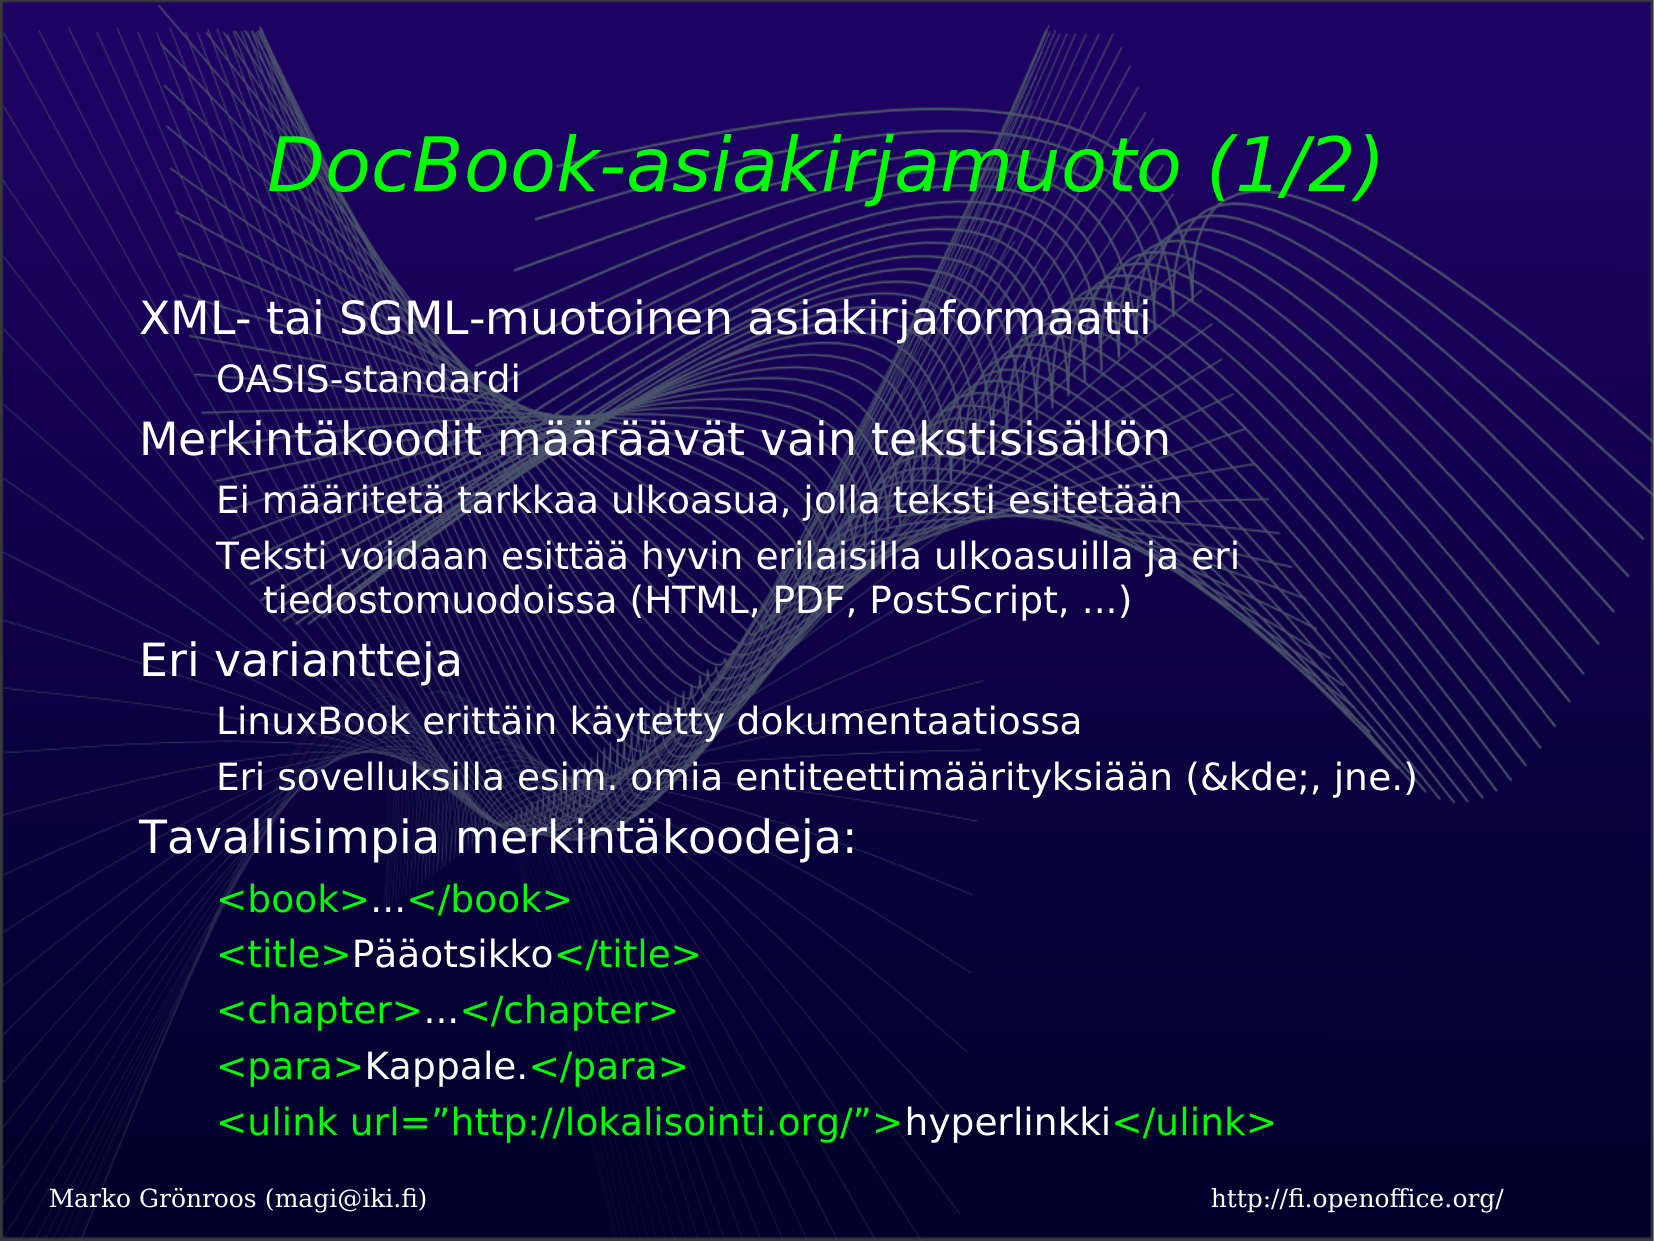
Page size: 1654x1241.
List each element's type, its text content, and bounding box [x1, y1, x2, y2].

picture [0, 0, 1654, 1241]
title DocBook-asiakirjamuoto (1/2) [121, 61, 1534, 269]
list XML- tai SGML-muotoinen asiakirjaformaatti OASIS-standardi Merkintäkoodit määräävät vain tekstisisällön Ei määritetä tarkkaa ulkoasua, jolla teksti esitetään Teksti voidaan esittää hyvin erilaisilla ulkoasuilla ja eri tiedostomuodoissa (HTML, PDF, PostScript, ...) Eri variantteja LinuxBook erittäin käytetty dokumentaatiossa Eri sovelluksilla esim. omia entiteettimäärityksiään (&kde;, jne.) Tavallisimpia merkintäkoodeja: <book>...</book> <title>Pääotsikko</title> <chapter>...</chapter> <para>Kappale.</para> <ulink url=”http://lokalisointi.org/”>hyperlinkki</ulink> [121, 291, 1534, 1166]
